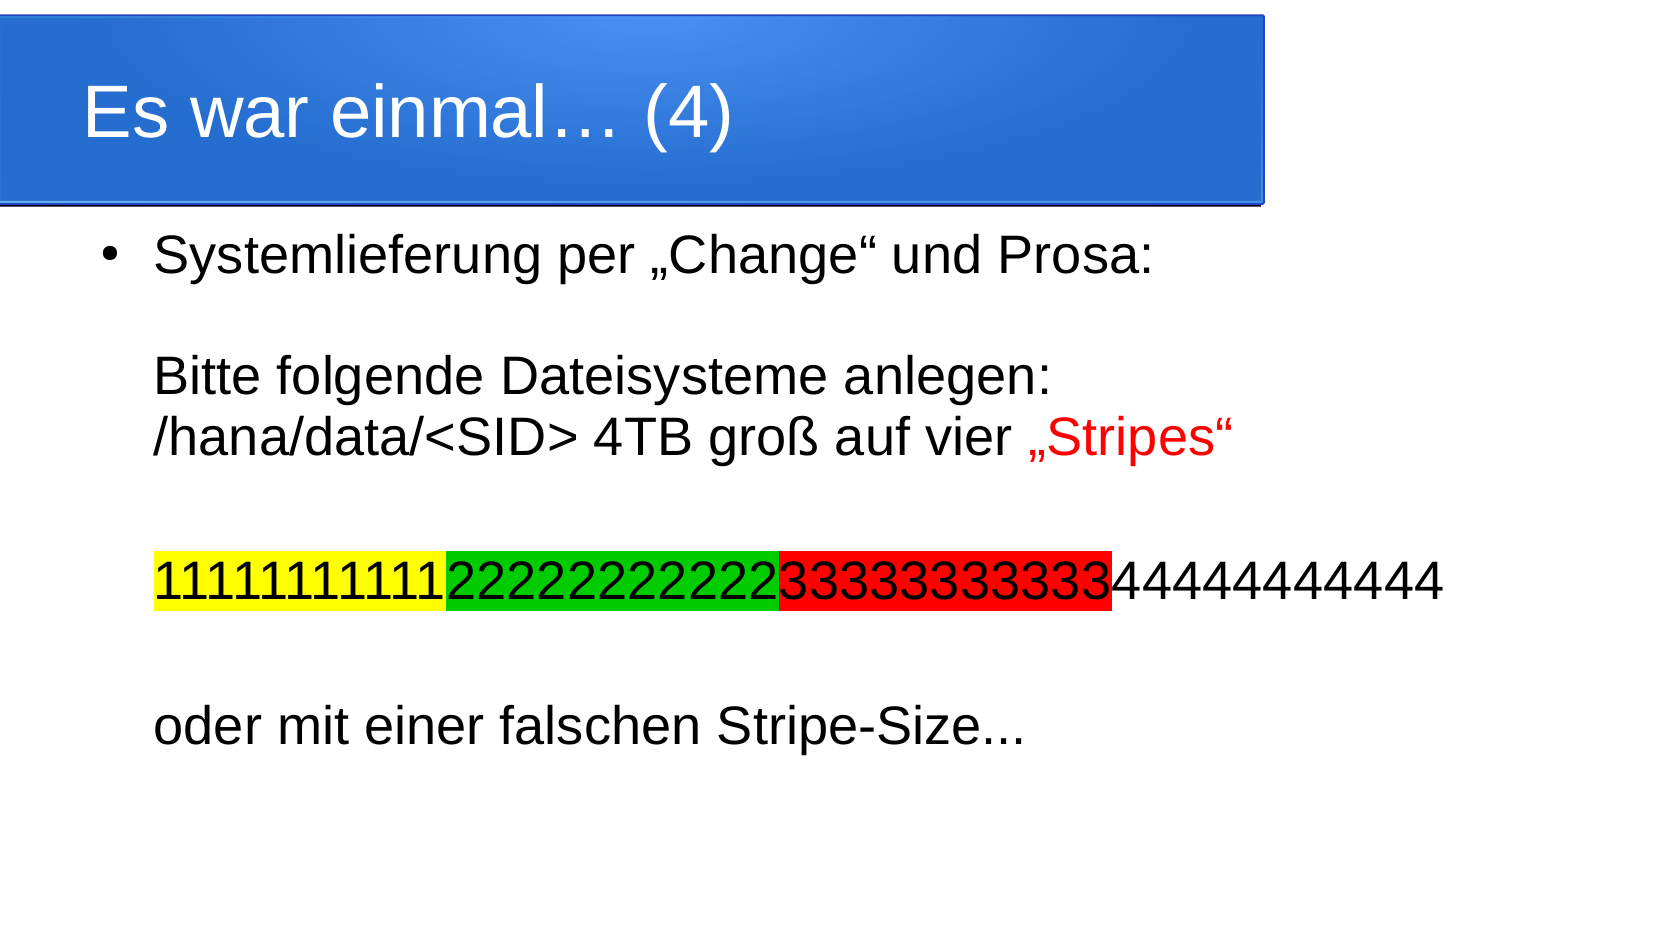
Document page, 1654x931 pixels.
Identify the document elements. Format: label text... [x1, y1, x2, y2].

list Systemlieferung per „Change“ und Prosa: Bitte folgende Dateisysteme anlegen: /hana/data/<SID> 4TB groß auf vier „Stripes“ 11111111111222222222223333333333344444444444 oder mit einer falschen Stripe-Size... [82, 224, 1571, 875]
title Es war einmal… (4) [82, 35, 1235, 189]
